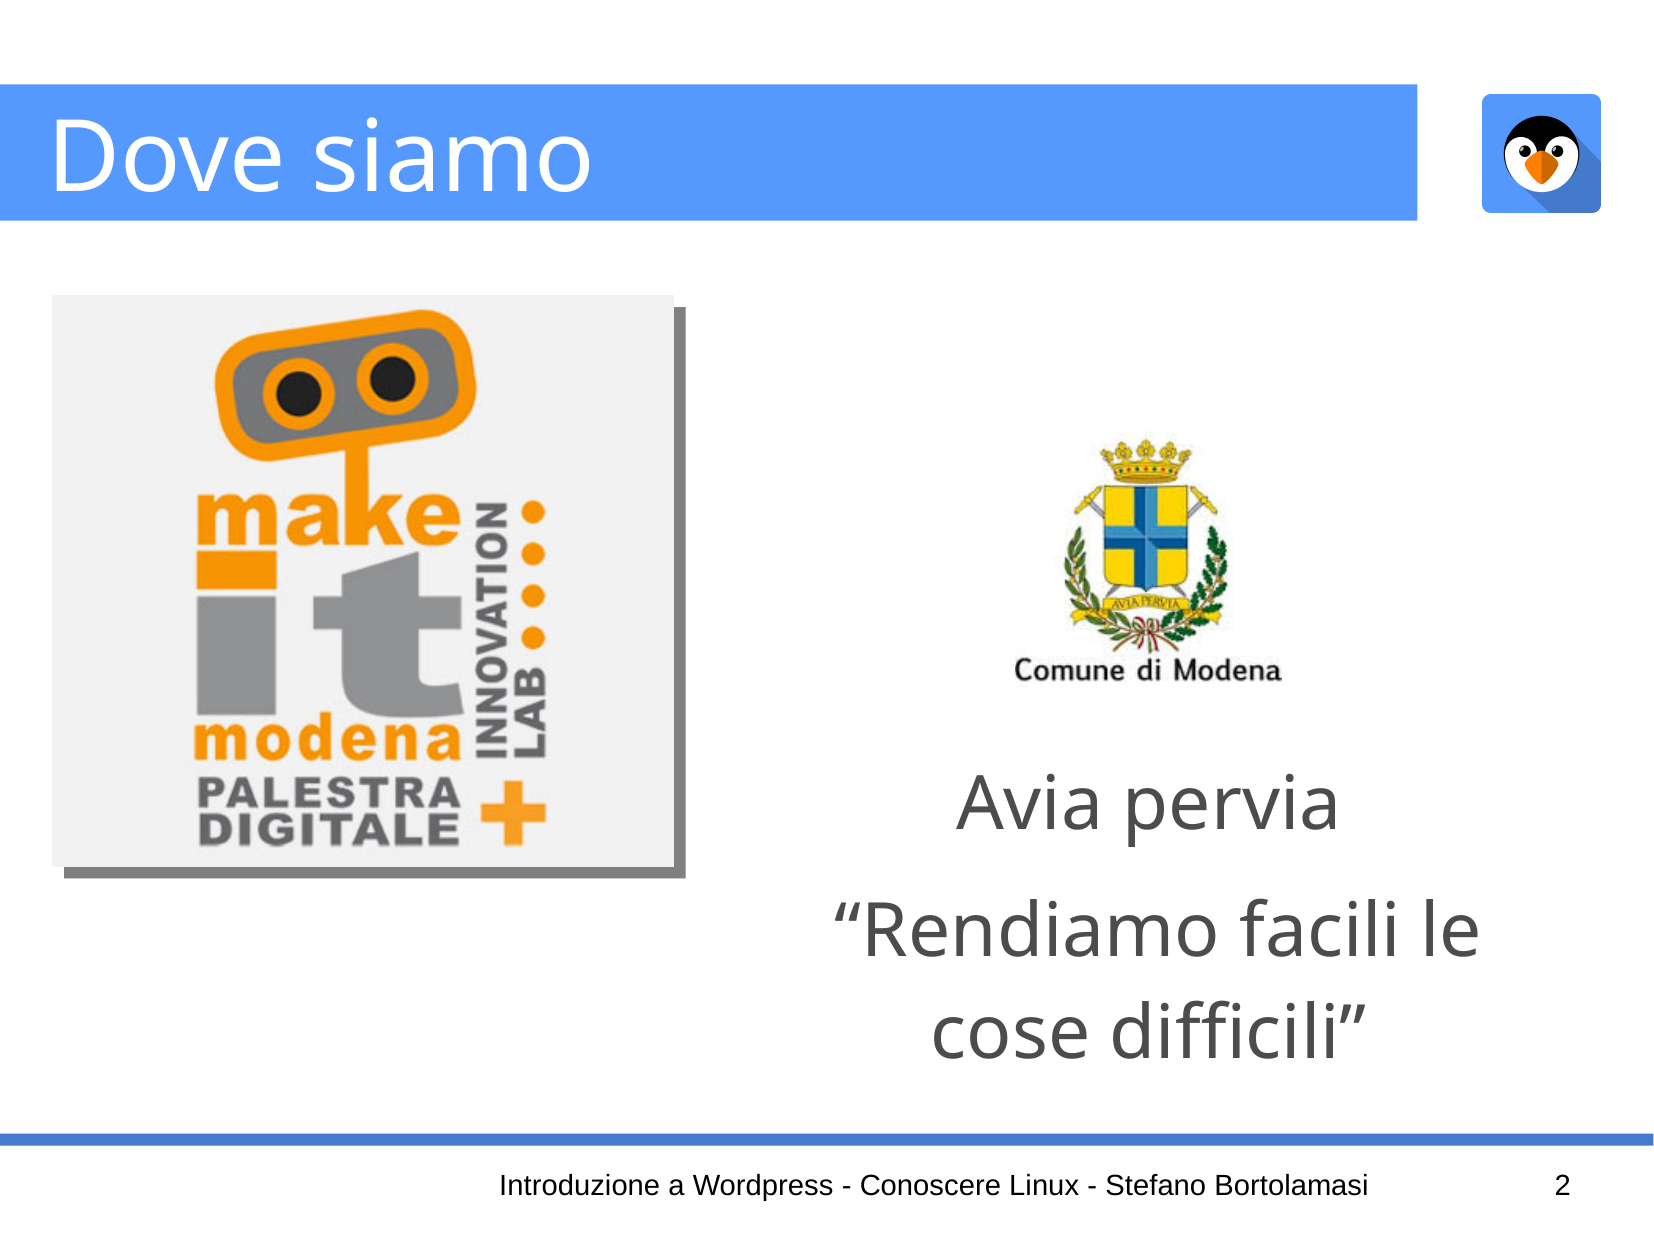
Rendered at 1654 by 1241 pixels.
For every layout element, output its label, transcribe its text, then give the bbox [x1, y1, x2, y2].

title Dove siamo [0, 91, 1418, 214]
picture [1482, 94, 1601, 213]
picture [1015, 431, 1282, 697]
picture [52, 295, 674, 868]
text_box Avia pervia “Rendiamo facili le cose difficili” [762, 741, 1536, 1057]
